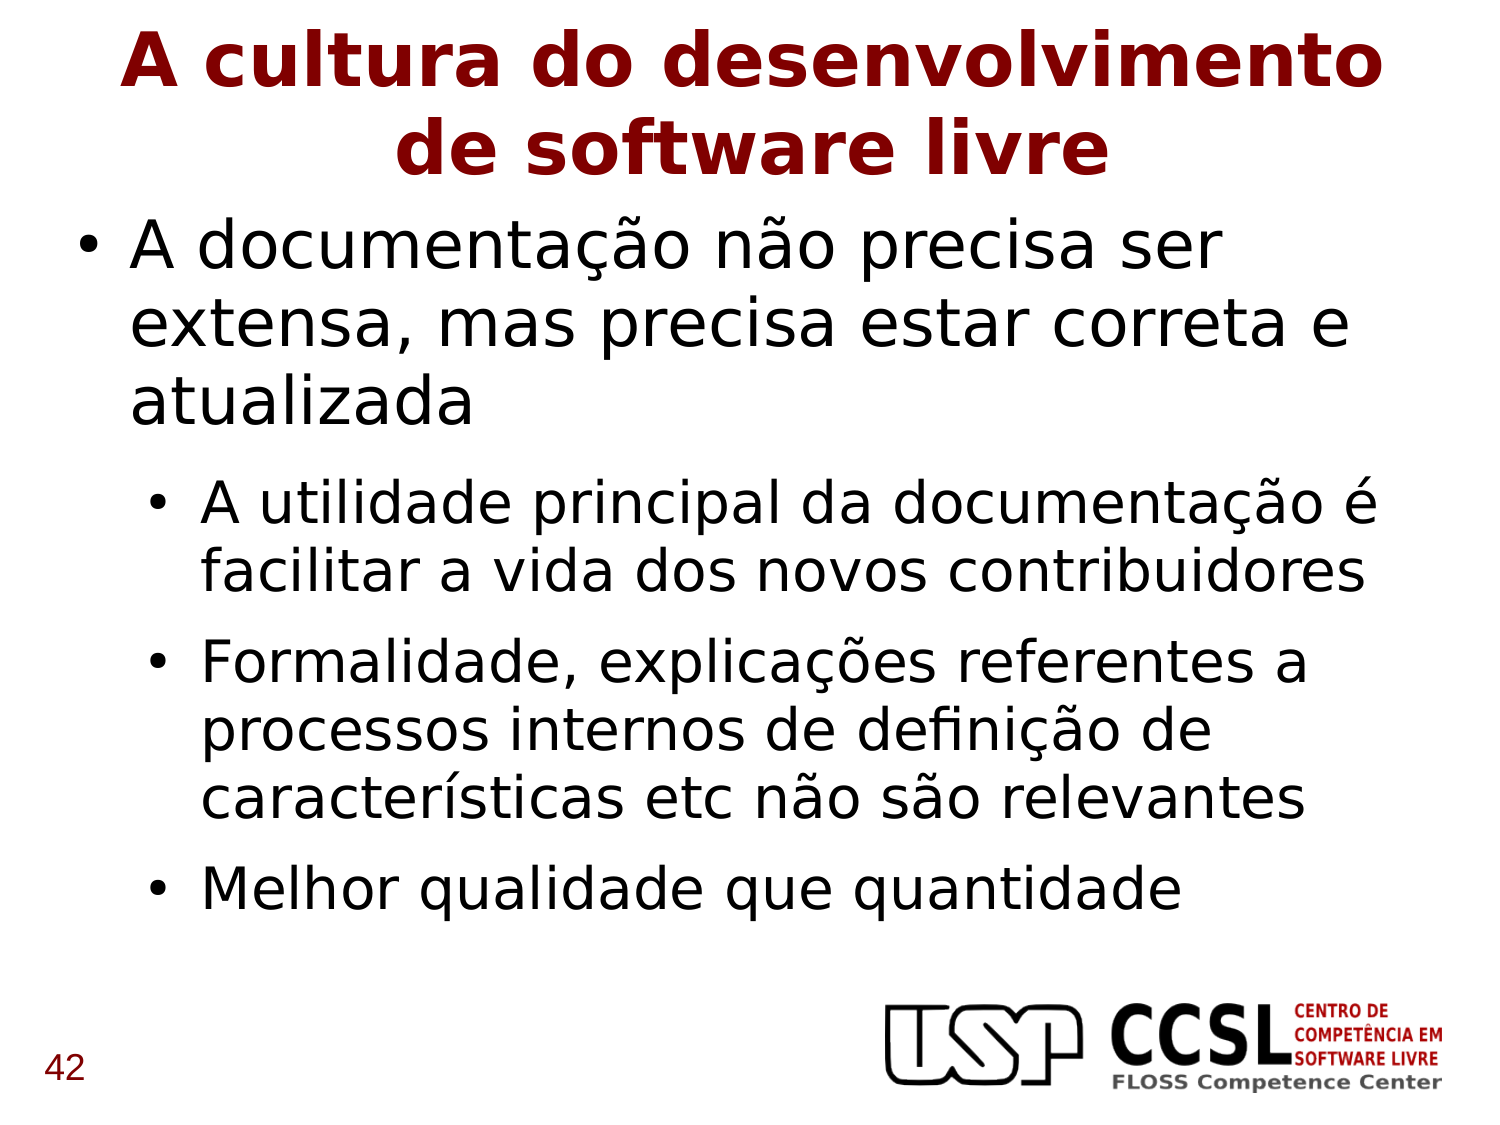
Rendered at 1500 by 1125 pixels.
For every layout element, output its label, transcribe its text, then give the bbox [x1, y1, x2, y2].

picture [885, 1003, 1442, 1093]
title A cultura do desenvolvimento de software livre [59, 17, 1447, 192]
list A documentação não precisa ser extensa, mas precisa estar correta e atualizada A utilidade principal da documentação é facilitar a vida dos novos contribuidores Formalidade, explicações referentes a processos internos de definição de características etc não são relevantes Melhor qualidade que quantidade [59, 206, 1447, 950]
